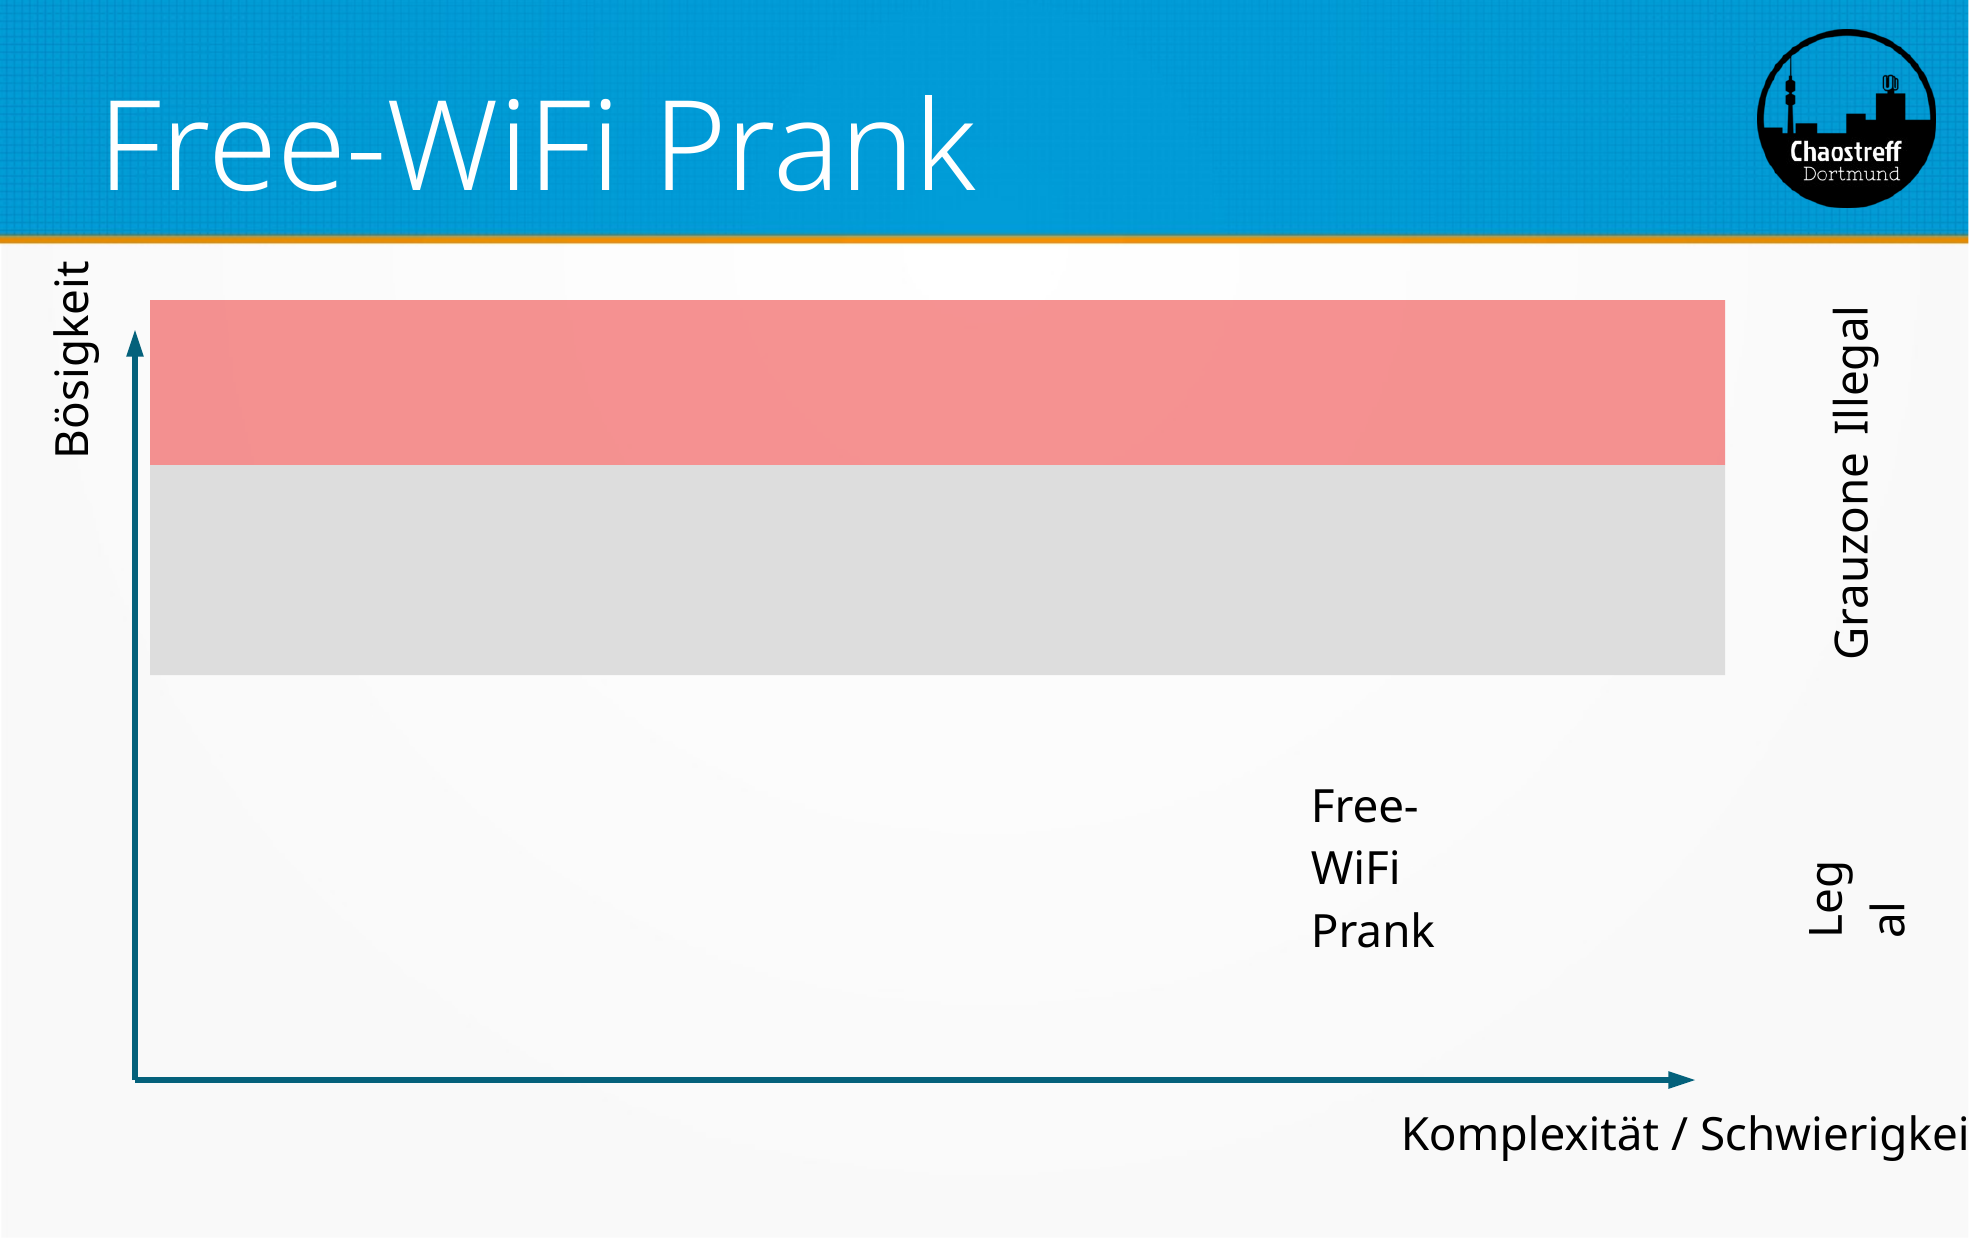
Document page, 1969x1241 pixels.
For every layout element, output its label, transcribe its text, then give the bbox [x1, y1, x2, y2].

picture [0, 233, 1969, 1241]
text_box Free-WiFi Prank [1305, 774, 1501, 959]
text_box Bösigkeit [35, 276, 106, 466]
text_box [150, 300, 1726, 676]
picture [1870, 34, 1935, 204]
text_box Komplexität / Schwierigkeit [1395, 1097, 1969, 1168]
title Free-WiFi Prank [98, 19, 1870, 227]
text_box Grauzone [1815, 472, 1885, 667]
text_box Legal [1820, 831, 1891, 945]
text_box Illegal [1815, 315, 1885, 442]
